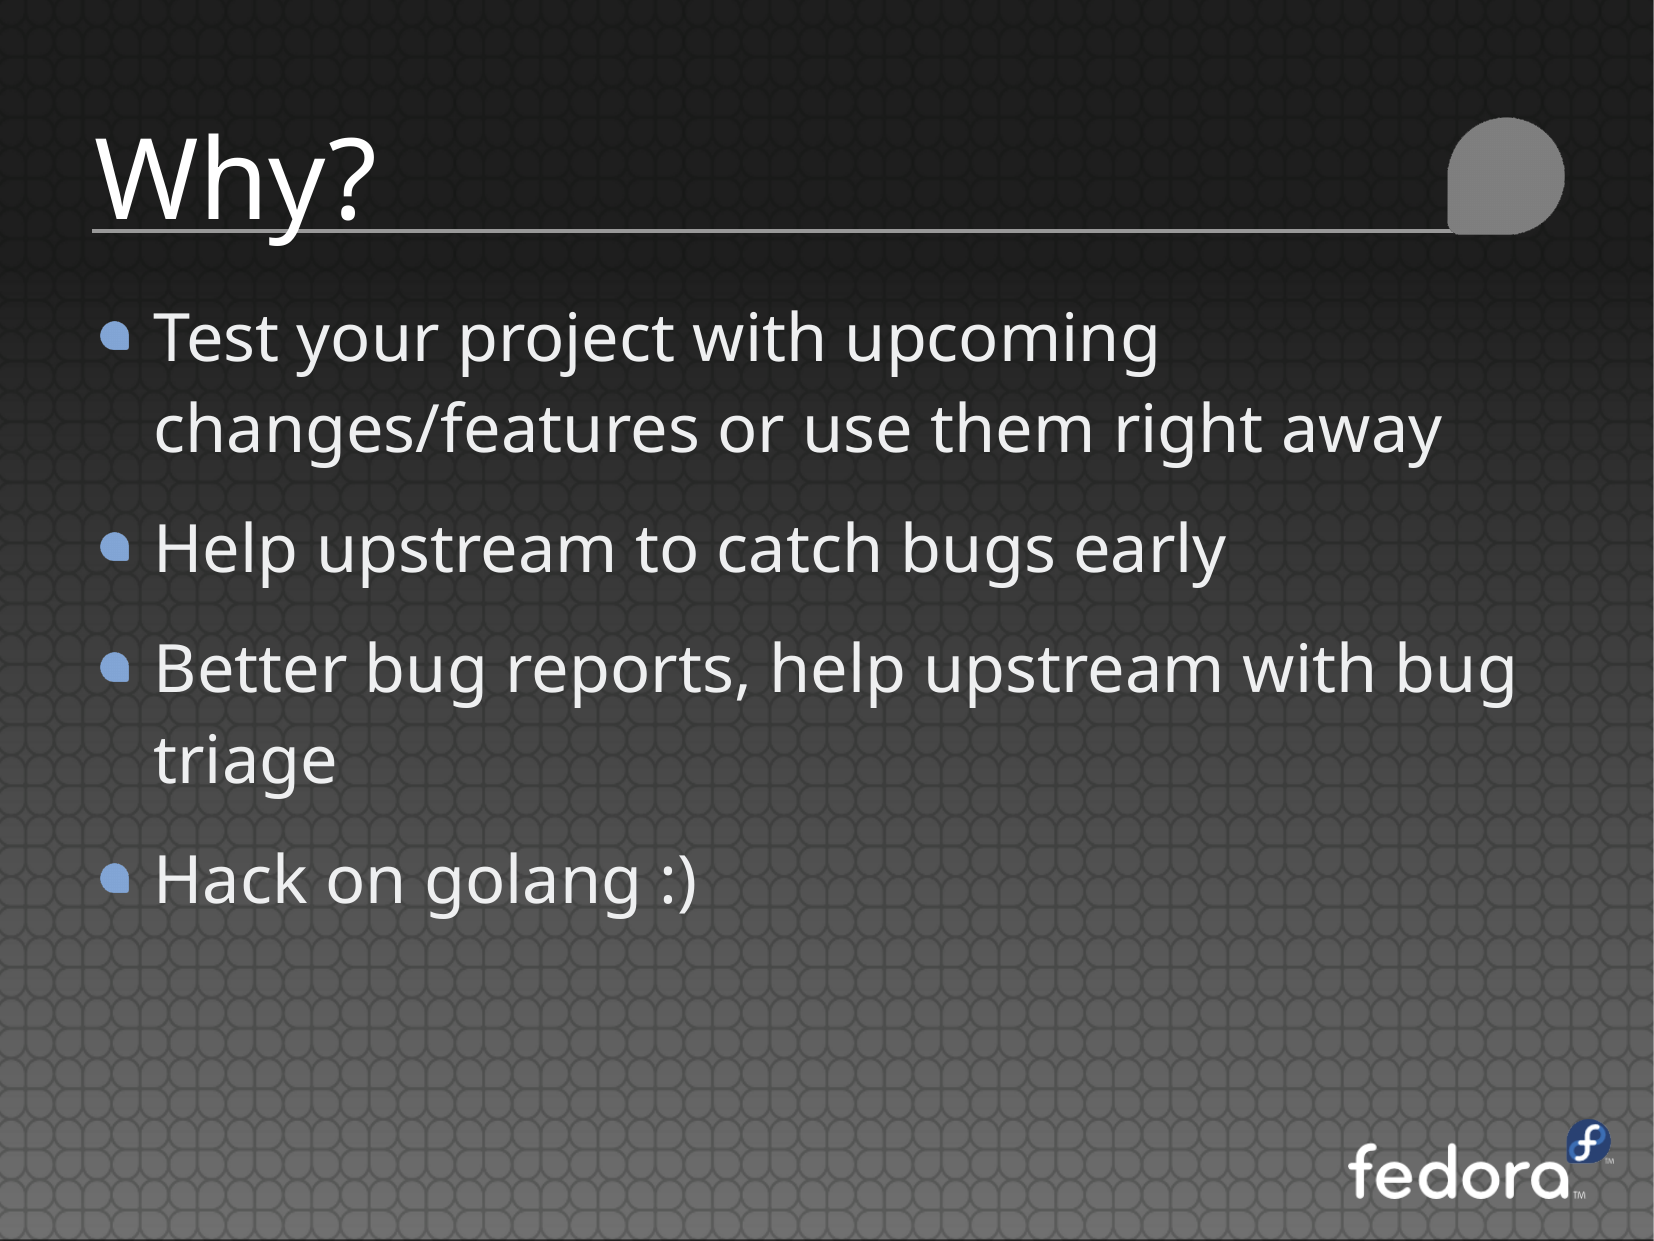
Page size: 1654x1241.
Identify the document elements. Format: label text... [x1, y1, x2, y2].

picture [0, 0, 1654, 1241]
title Why? [94, 100, 1426, 251]
list Test your project with upcoming changes/features or use them right away Help upstream to catch bugs early Better bug reports, help upstream with bug triage Hack on golang :) [82, 290, 1571, 1094]
